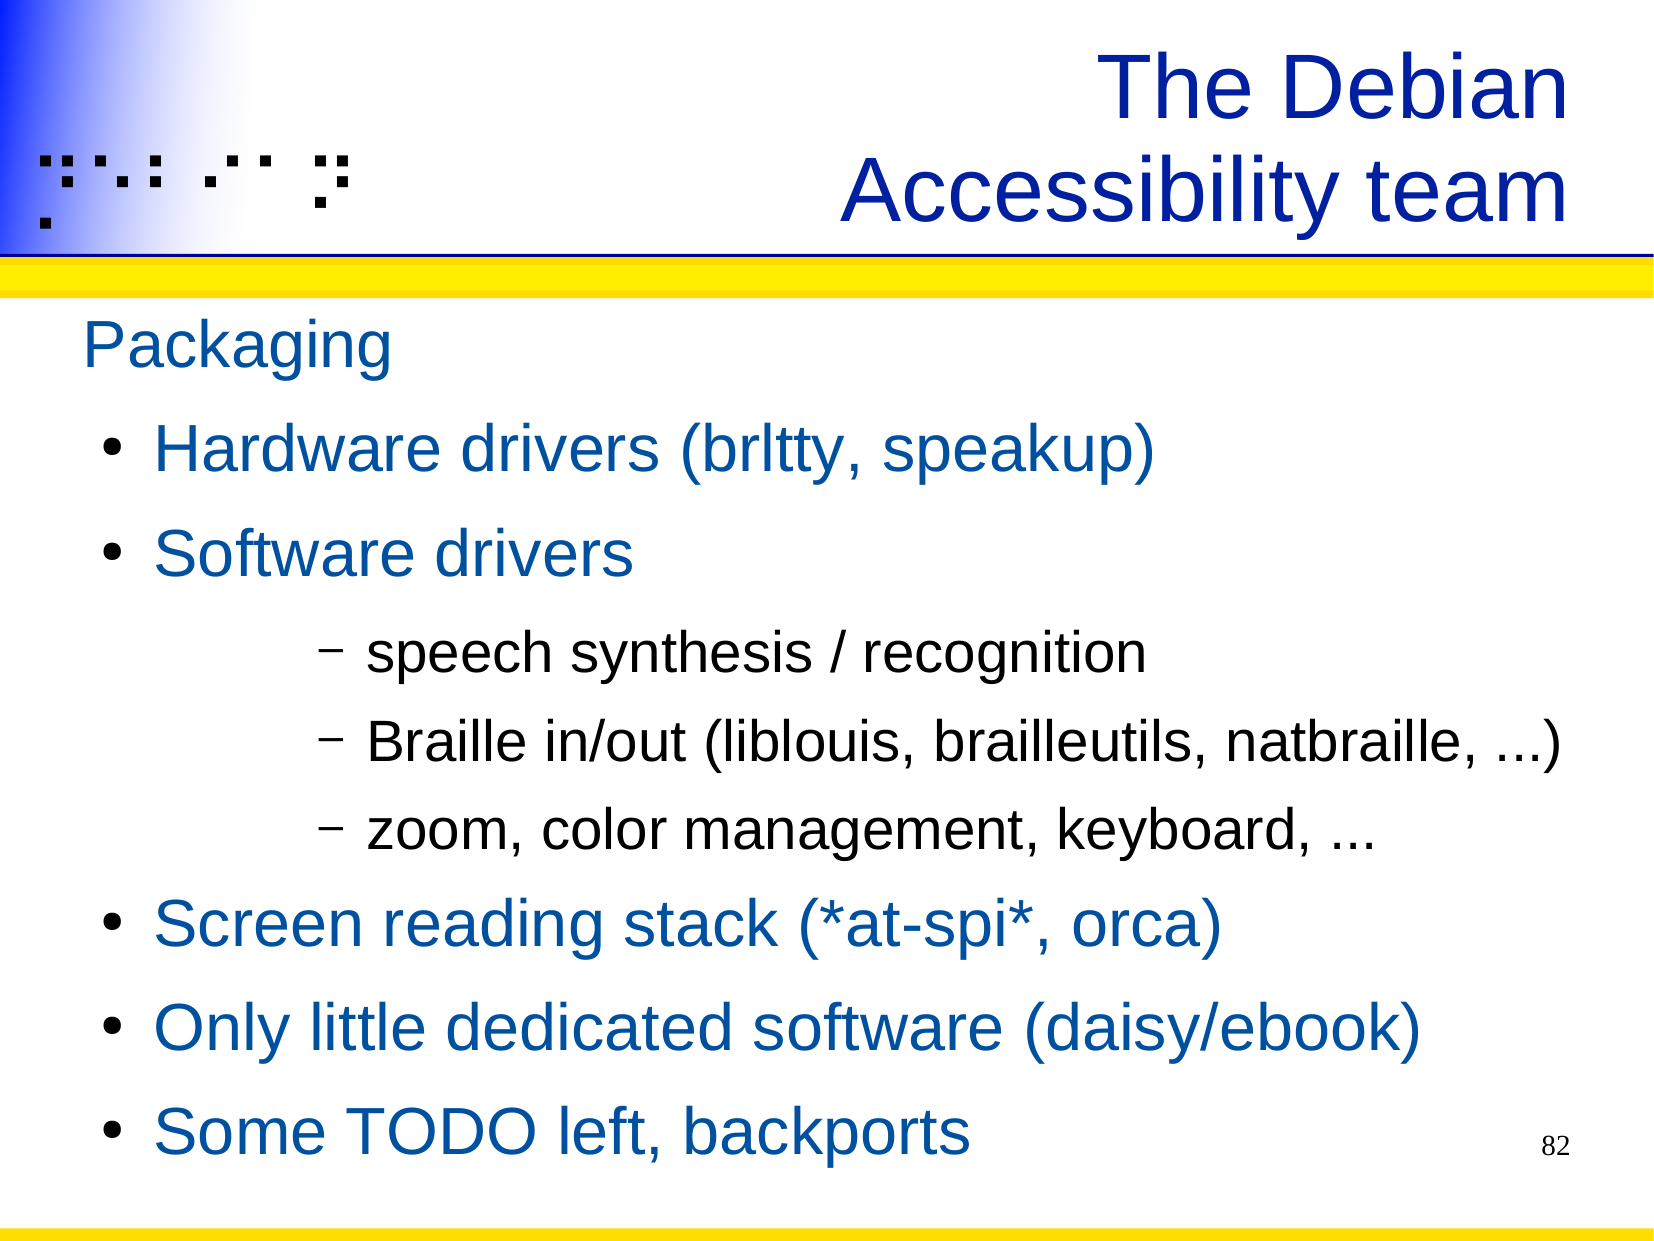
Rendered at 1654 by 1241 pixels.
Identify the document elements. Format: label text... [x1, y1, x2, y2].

title The Debian Accessibility team [372, 36, 1571, 242]
list Packaging Hardware drivers (brltty, speakup) Software drivers speech synthesis / recognition Braille in/out (liblouis, brailleutils, natbraille, ...) zoom, color management, keyboard, ... Screen reading stack (*at-spi*, orca) Only little dedicated software (daisy/ebook) Some TODO left, backports [82, 307, 1619, 1169]
